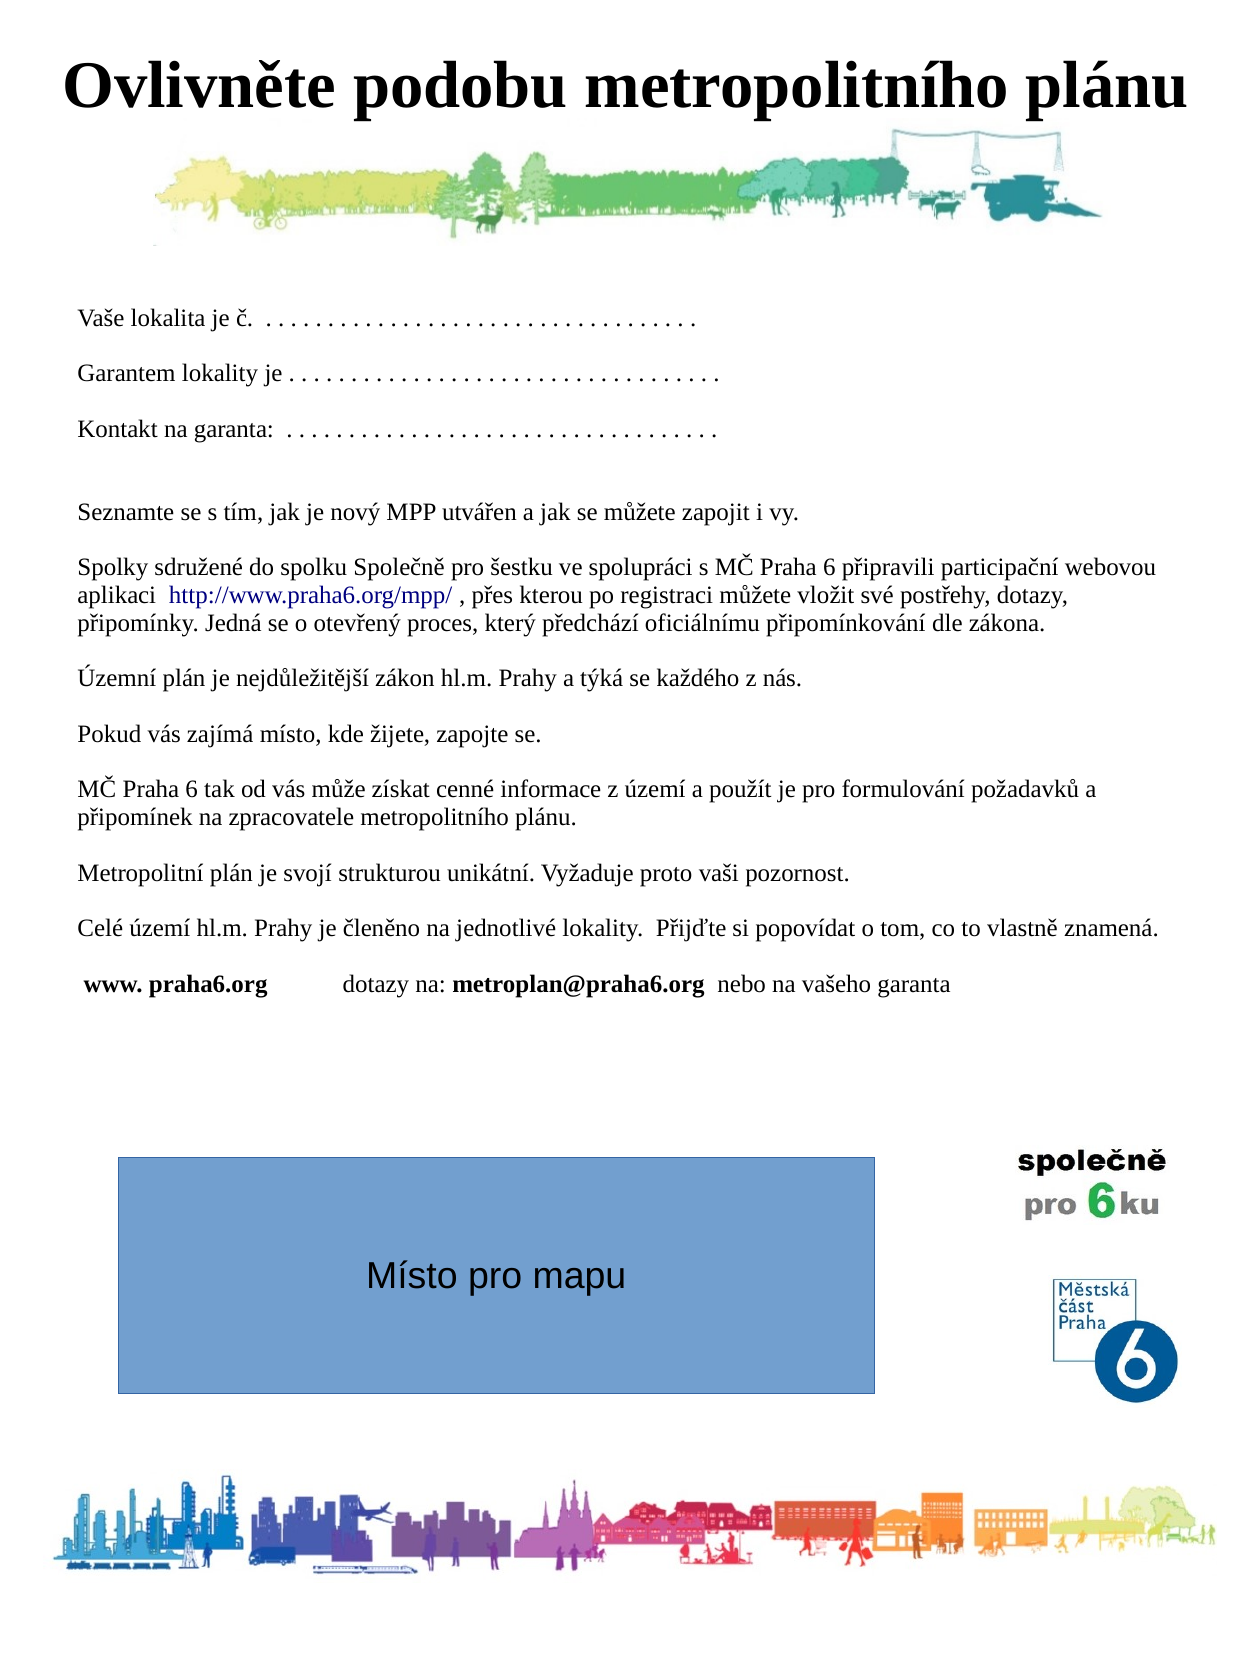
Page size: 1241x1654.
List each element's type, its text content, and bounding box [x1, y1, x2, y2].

picture [1015, 1145, 1170, 1225]
text_box Vaše lokalita je č. . . . . . . . . . . . . . . . . . . . . . . . . . . . . . . . . . . . Garantem lokality je . . . . . . . . . . . . . . . . . . . . . . . . . . . . . . . . . . . Kontakt na garanta: . . . . . . . . . . . . . . . . . . . . . . . . . . . . . . . . . . . Seznamte se s tím, jak je nový MPP utvářen a jak se můžete zapojit i vy. Spolky sdružené do spolku Společně pro šestku ve spolupráci s MČ Praha 6 připravili participační webovou aplikaci http://www.praha6.org/mpp/ , přes kterou po registraci můžete vložit své postřehy, dotazy, připomínky. Jedná se o otevřený proces, který předchází oficiálnímu připomínkování dle zákona. Územní plán je nejdůležitější zákon hl.m. Prahy a týká se každého z nás. Pokud vás zajímá místo, kde žijete, zapojte se. MČ Praha 6 tak od vás může získat cenné informace z území a použít je pro formulování požadavků a připomínek na zpracovatele metropolitního plánu. Metropolitní plán je svojí strukturou unikátní. Vyžaduje proto vaši pozornost. Celé území hl.m. Prahy je členěno na jednotlivé lokality. Přijďte si popovídat o tom, co to vlastně znamená. www. praha6.org dotazy na: metroplan@praha6.org nebo na vašeho garanta [62, 296, 1185, 1006]
text_box Místo pro mapu [118, 1157, 875, 1394]
text_box Ovlivněte podobu metropolitního plánu [47, 41, 1241, 130]
picture [153, 130, 1111, 246]
picture [1048, 1275, 1182, 1408]
picture [43, 1469, 1217, 1583]
